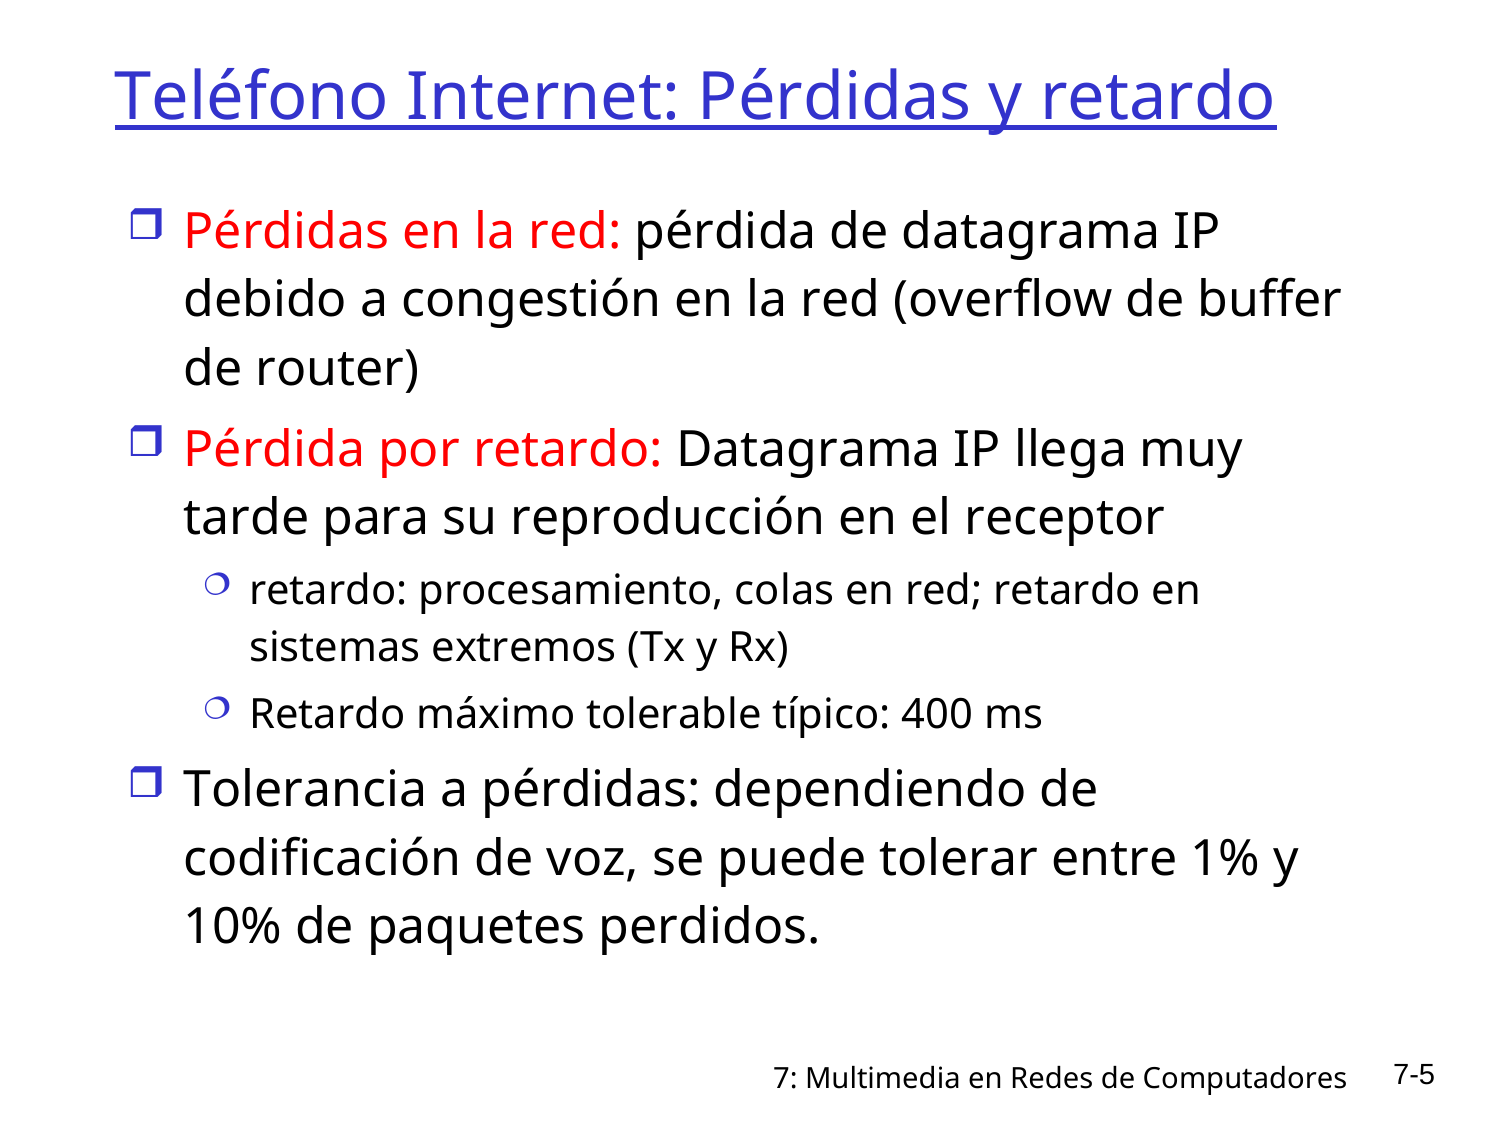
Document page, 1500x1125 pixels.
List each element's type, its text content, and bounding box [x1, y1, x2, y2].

title Teléfono Internet: Pérdidas y retardo [99, 0, 1375, 188]
list Pérdidas en la red: pérdida de datagrama IP debido a congestión en la red (overflow de buffer de router) Pérdida por retardo: Datagrama IP llega muy tarde para su reproducción en el receptor retardo: procesamiento, colas en red; retardo en sistemas extremos (Tx y Rx) Retardo máximo tolerable típico: 400 ms Tolerancia a pérdidas: dependiendo de codificación de voz, se puede tolerar entre 1% y 10% de paquetes perdidos. [112, 187, 1388, 1001]
